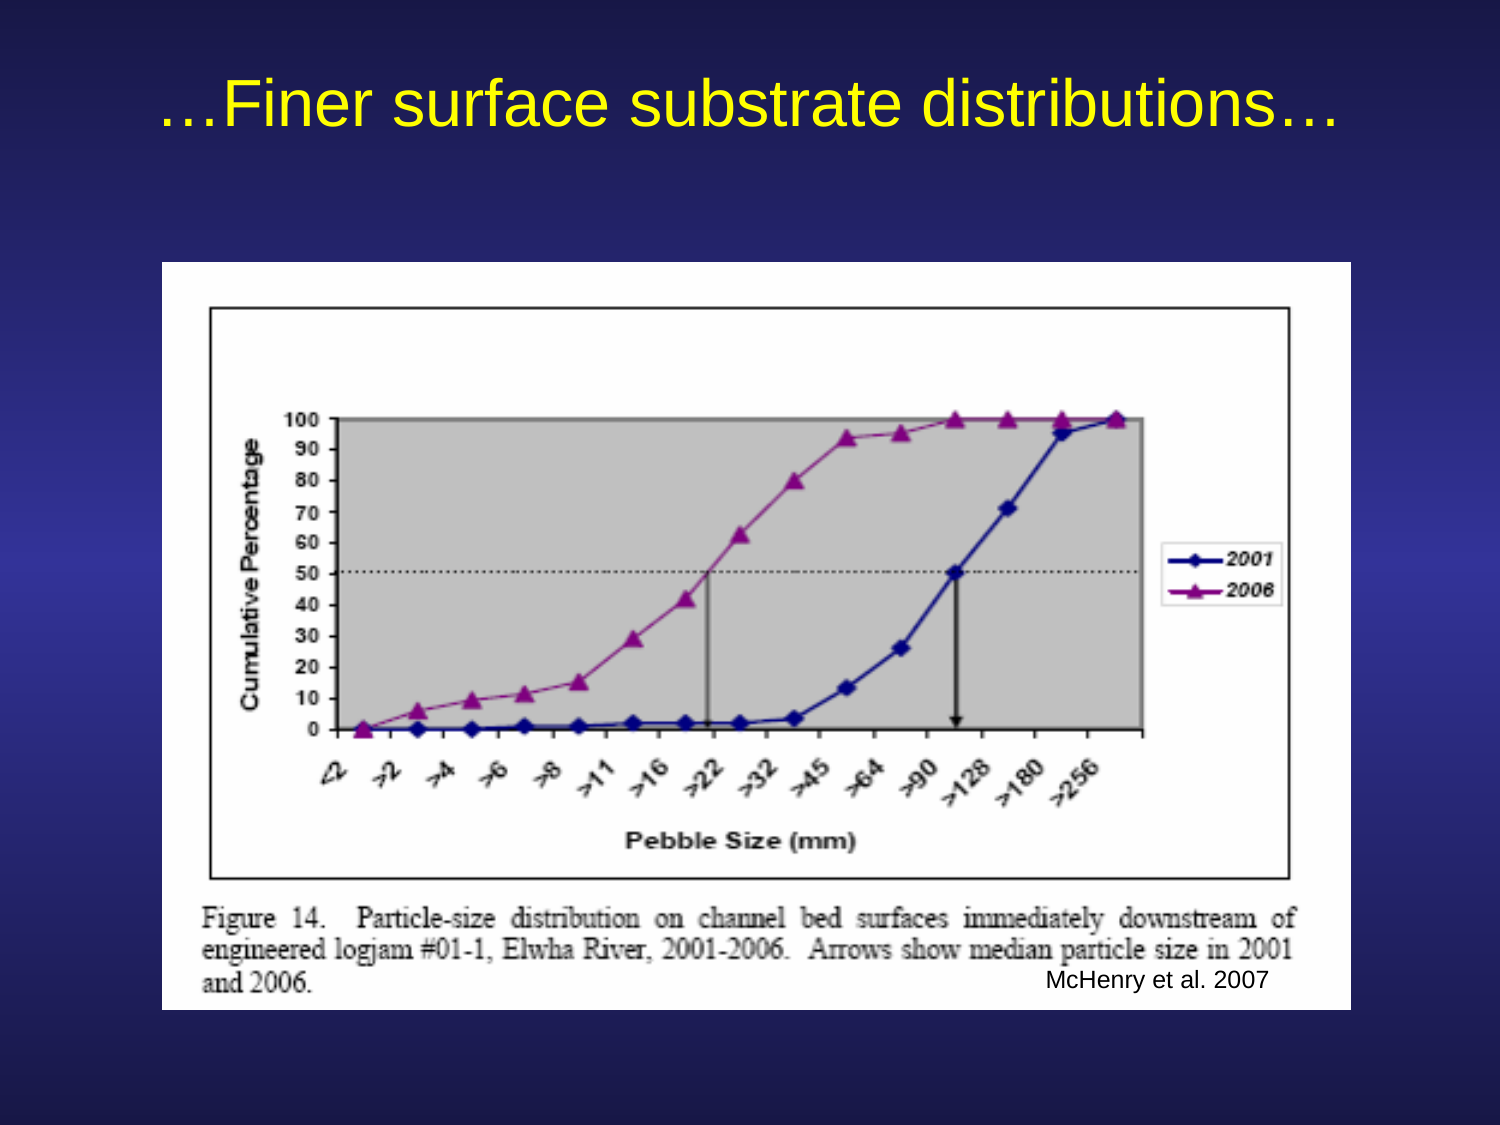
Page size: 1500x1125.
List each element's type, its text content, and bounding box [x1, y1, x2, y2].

title …Finer surface substrate distributions… [50, 49, 1450, 158]
picture [162, 262, 1351, 1010]
text_box McHenry et al. 2007 [1030, 962, 1398, 1001]
